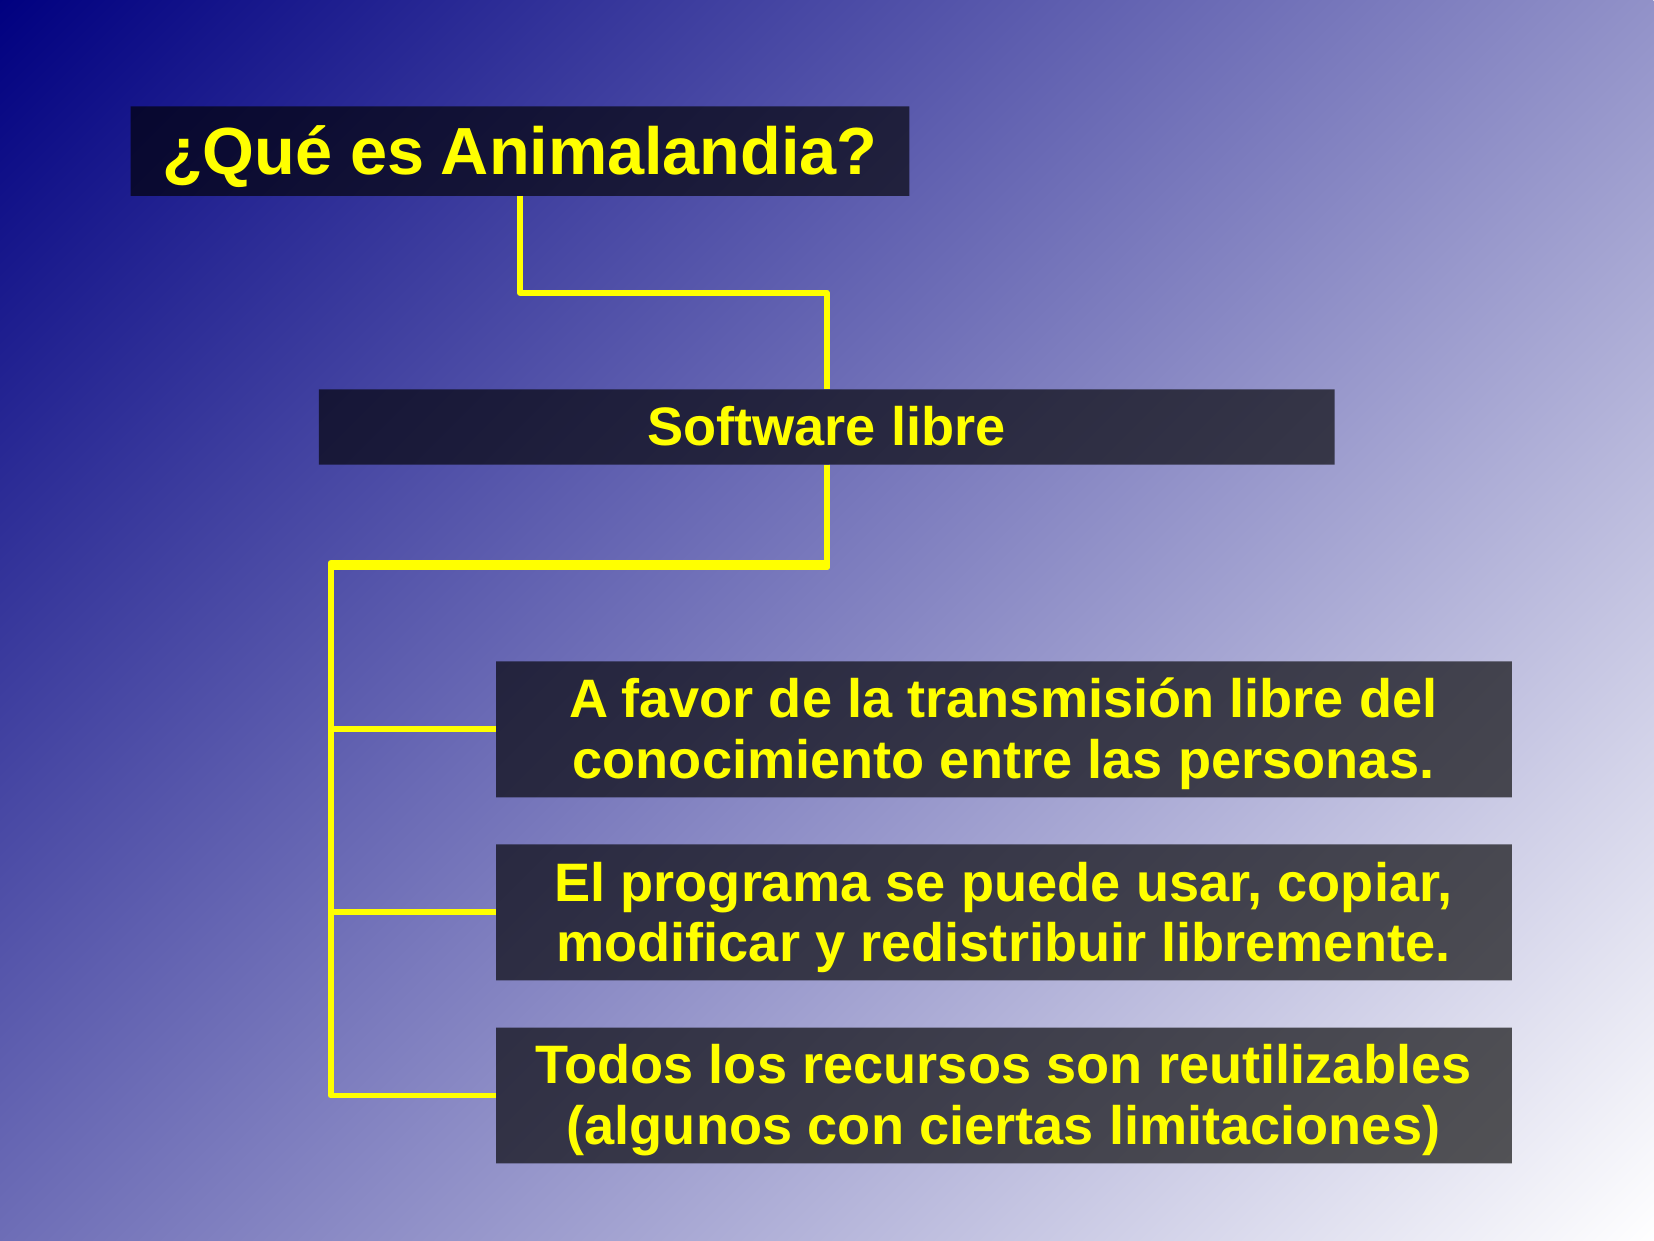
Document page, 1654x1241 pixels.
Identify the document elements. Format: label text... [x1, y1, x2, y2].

text_box A favor de la transmisión libre del conocimiento entre las personas. [496, 661, 1512, 798]
text_box Todos los recursos son reutilizables (algunos con ciertas limitaciones) [496, 1027, 1512, 1164]
text_box Software libre [318, 389, 1335, 465]
text_box ¿Qué es Animalandia? [130, 106, 910, 196]
text_box El programa se puede usar, copiar, modificar y redistribuir libremente. [496, 844, 1512, 981]
